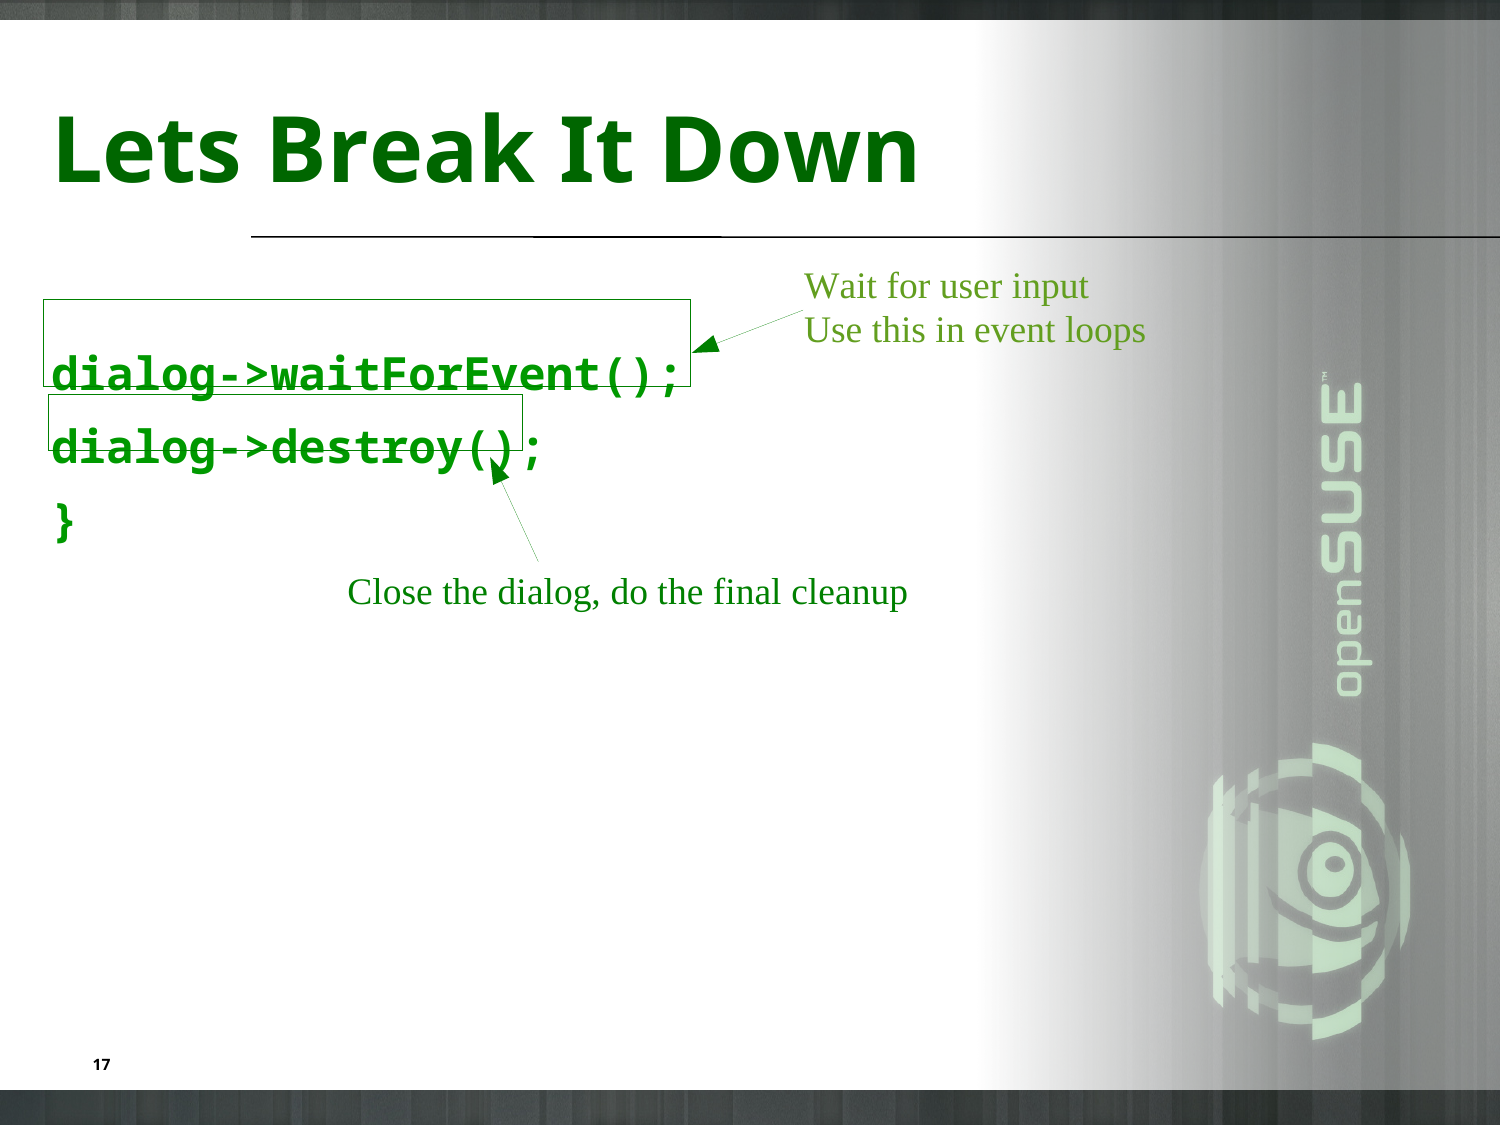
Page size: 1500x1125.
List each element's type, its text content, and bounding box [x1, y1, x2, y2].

list dialog->waitForEvent(); dialog->destroy(); } [51, 266, 804, 352]
picture [0, 0, 1500, 1125]
list dialog->waitForEvent(); dialog->destroy(); } [51, 266, 1253, 1010]
list dialog->waitForEvent(); dialog->destroy(); } [51, 395, 522, 450]
title Lets Break It Down [51, 68, 1447, 232]
text_box Close the dialog, do the final cleanup [347, 568, 910, 611]
text_box Wait for user input Use this in event loops [804, 263, 1181, 348]
list dialog->waitForEvent(); dialog->destroy(); } [51, 300, 690, 386]
